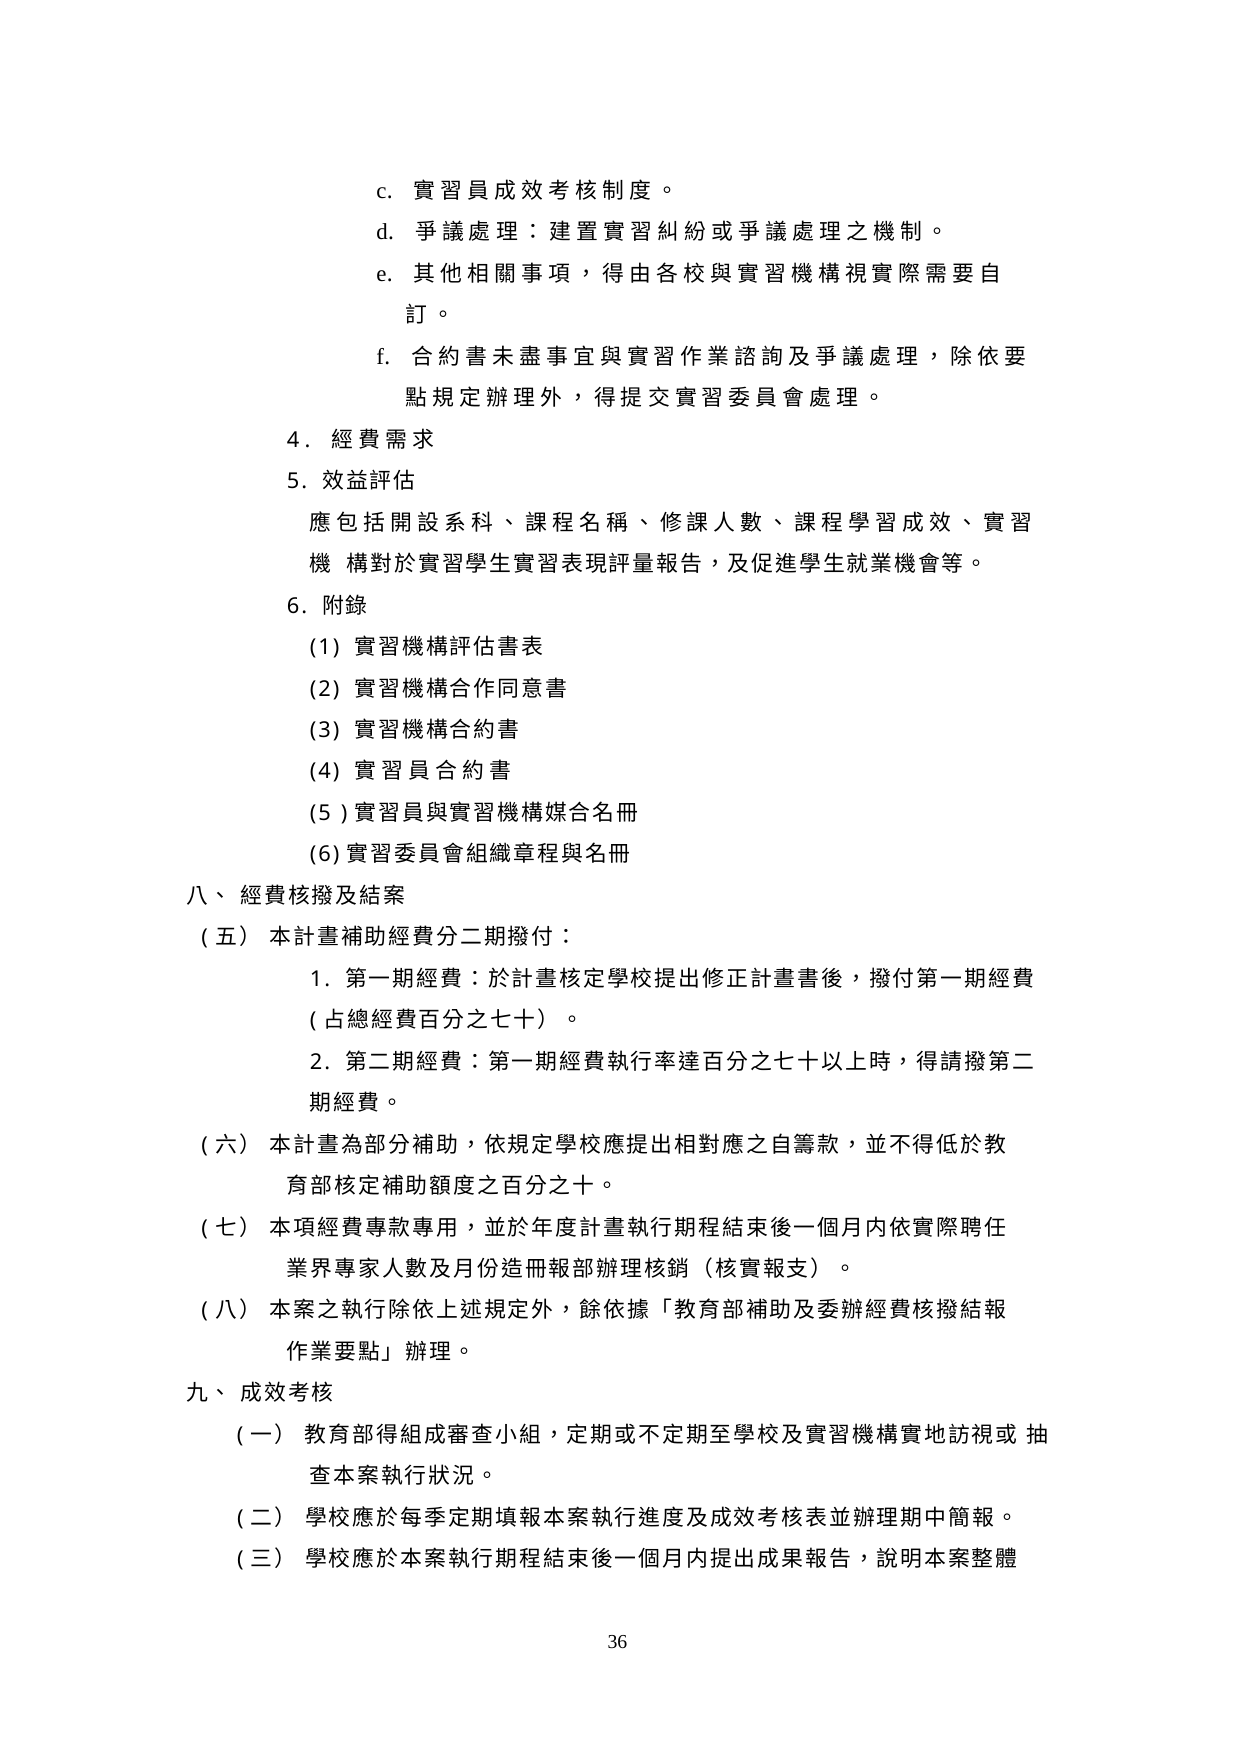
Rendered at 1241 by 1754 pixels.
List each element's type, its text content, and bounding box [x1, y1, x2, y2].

text_box 36 [607, 1629, 632, 1649]
text_box c. 實習員成效考核制度。 d. 爭議處理：建置實習糾紛或爭議處理之機制。 e. 其他相關事項，得由各校與實習機構視實際需要自 訂。 f. 合約書未盡事宜與實習作業諮詢及爭議處理，除依要 點規定辦理外，得提交實習委員會處理。 4. 經費需求 5. 效益評估 應包括開設系科、課程名稱、修課人數、課程學習成效、實習機 構對於實習學生實習表現評量報告，及促進學生就業機會等。 6. 附錄 (1) 實習機構評估書表 (2) 實習機構合作同意書 (3) 實習機構合約書 (4) 實習員合約書 (5 )實習員與實習機構媒合名冊 (6)實習委員會組織章程與名冊 八、 經費核撥及結案 (五） 本計晝補助經費分二期撥付： 1. 第一期經費：於計晝核定學校提出修正計晝書後，撥付第一期經費 (占總經費百分之七十）。 2. 第二期經費：第一期經費執行率達百分之七十以上時，得請撥第二 期經費。 (六） 本計晝為部分補助，依規定學校應提出相對應之自籌款，並不得低於教 育部核定補助額度之百分之十。 (七） 本項經費專款專用，並於年度計晝執行期程結束後一個月内依實際聘任 業界專家人數及月份造冊報部辦理核銷（核實報支）。 (八） 本案之執行除依上述規定外，餘依據「教育部補助及委辦經費核撥結報 作業要點」辦理。 九、 成效考核 (一） 教育部得組成審查小組，定期或不定期至學校及實習機構實地訪視或 抽查本案執行狀況。 (二） 學校應於每季定期填報本案執行進度及成效考核表並辦理期中簡報。 (三） 學校應於本案執行期程結束後一個月内提出成果報告，說明本案整體 [186, 162, 1055, 1566]
